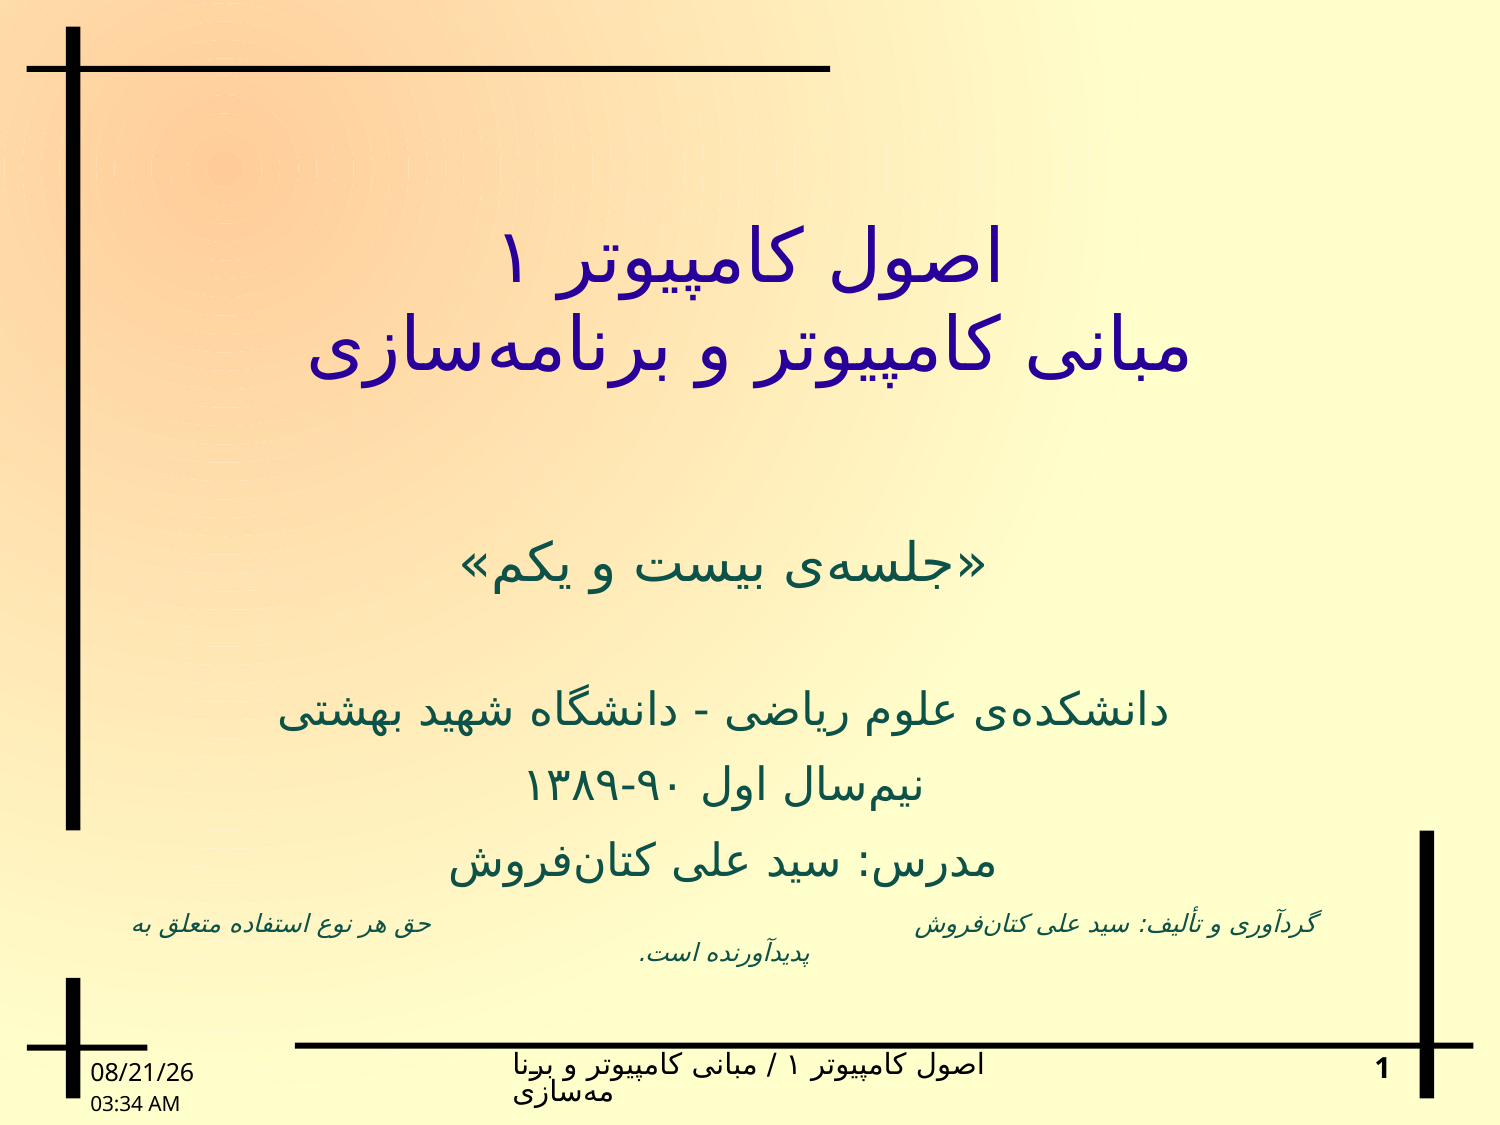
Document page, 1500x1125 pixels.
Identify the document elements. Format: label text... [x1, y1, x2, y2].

list «جلسه‌ی بیست و یکم» دانشکده‌ی علوم ریاضی - دانشگاه شهید بهشتی نیم‌سال اول ۹۰-۱۳۸۹ مدرس: سید علی کتان‌فروش گردآوری و تألیف: سید علی کتان‌فروش حق هر نوع استفاده متعلق به پدیدآورنده است. [89, 530, 1411, 1041]
title اصول کامپیوتر ۱ مبانی کامپیوتر و برنامه‌سازی [109, 177, 1391, 424]
